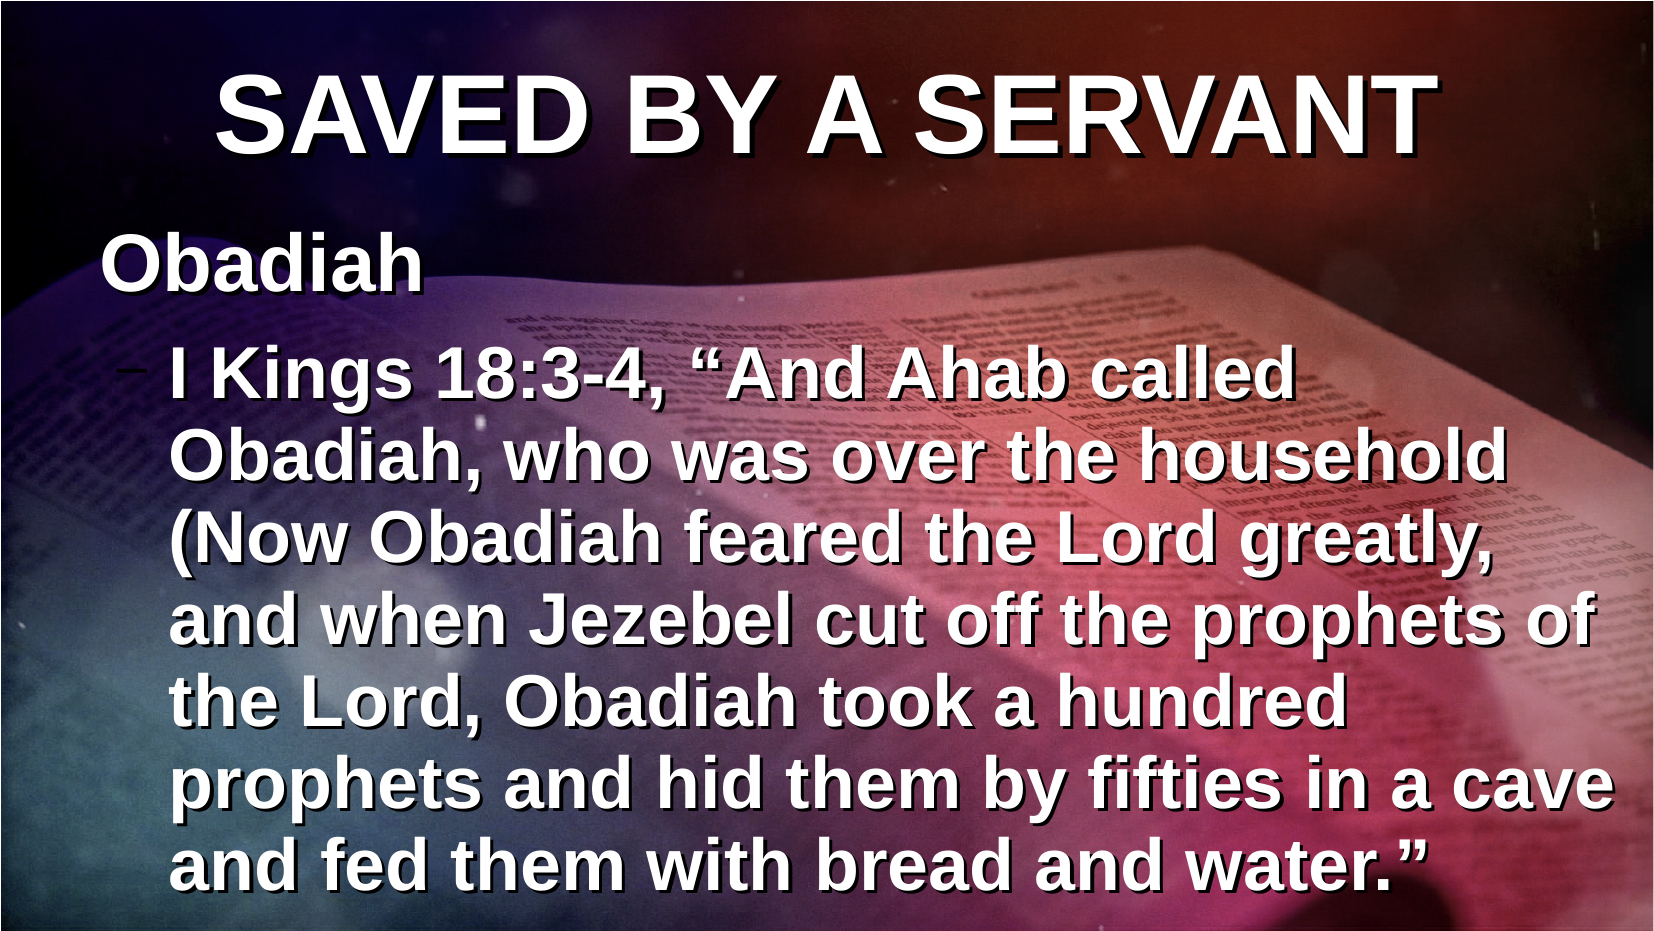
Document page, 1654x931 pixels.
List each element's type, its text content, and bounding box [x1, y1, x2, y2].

picture [1, 1, 1654, 931]
list Obadiah I Kings 18:3-4, “And Ahab called Obadiah, who was over the household (Now Obadiah feared the Lord greatly, and when Jezebel cut off the prophets of the Lord, Obadiah took a hundred prophets and hid them by fifties in a cave and fed them with bread and water.” [30, 217, 1636, 916]
title SAVED BY A SERVANT [82, 37, 1571, 193]
